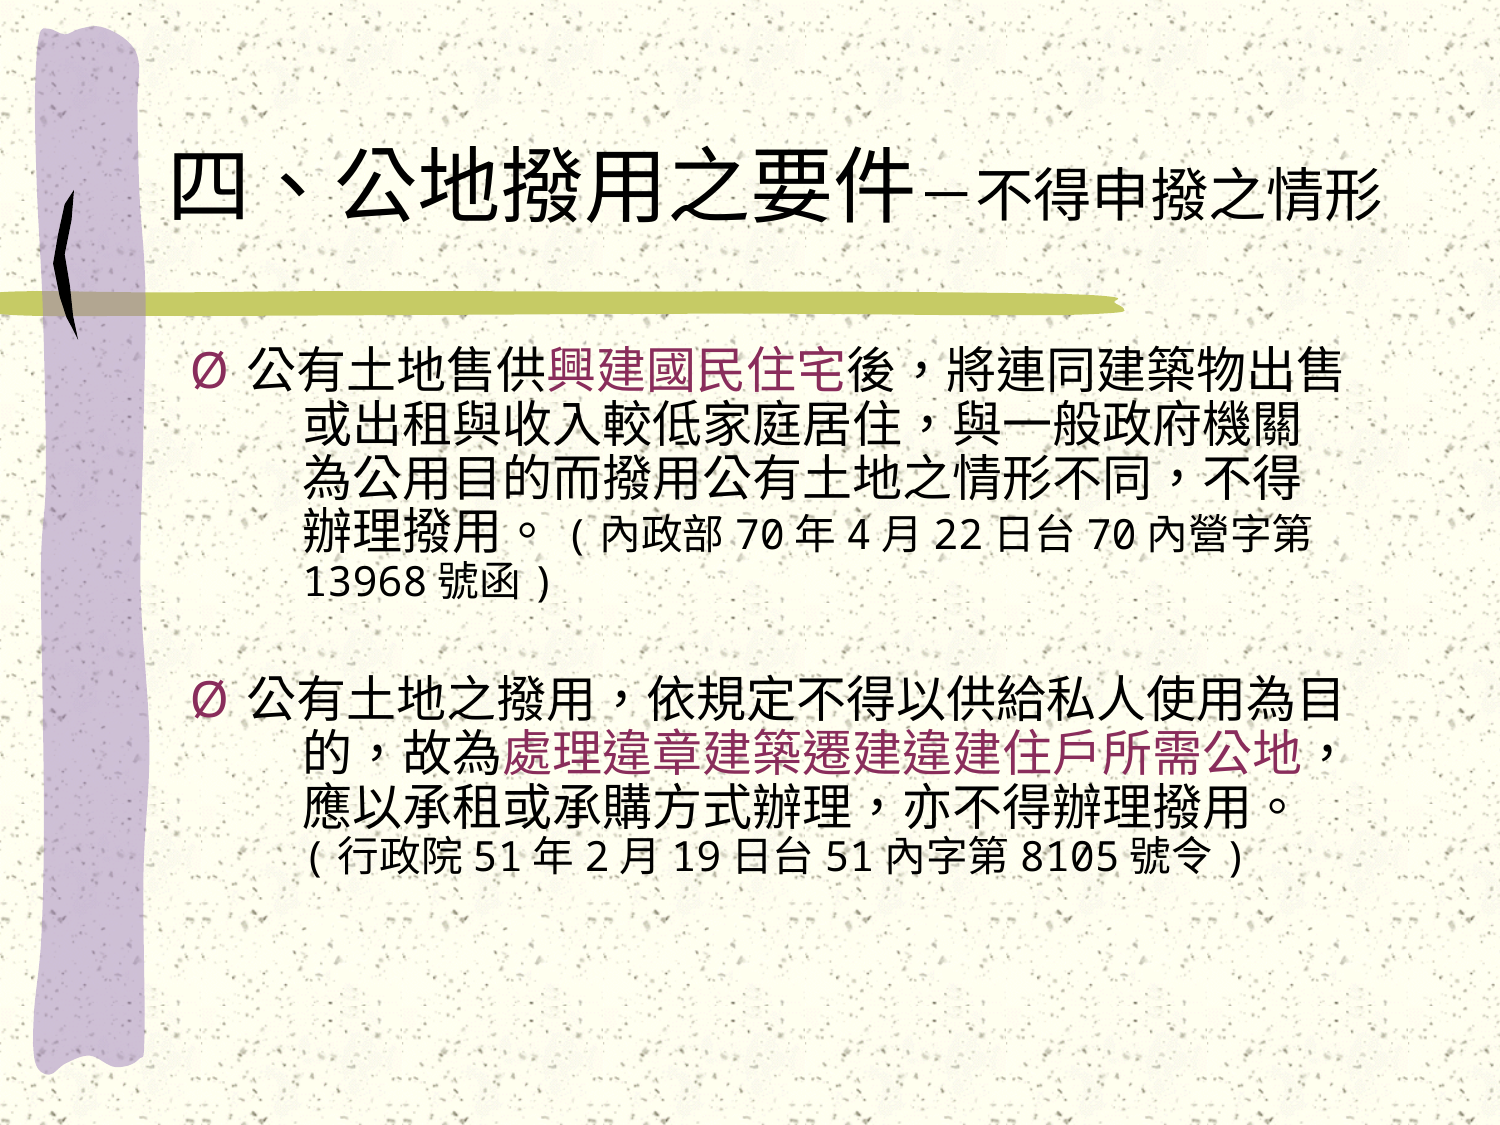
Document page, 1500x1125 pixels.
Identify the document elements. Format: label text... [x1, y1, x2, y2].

list 公有土地售供興建國民住宅後，將連同建築物出售或出租與收入較低家庭居住，與一般政府機關為公用目的而撥用公有土地之情形不同，不得辦理撥用。(內政部70年4月22日台70內營字第13968號函) 公有土地之撥用，依規定不得以供給私人使用為目的，故為處理違章建築遷建違建住戶所需公地，應以承租或承購方式辦理，亦不得辦理撥用。(行政院51年2月19日台51內字第8105號令) [174, 337, 1365, 1013]
title 四、公地撥用之要件－不得申撥之情形 [147, 125, 1404, 241]
